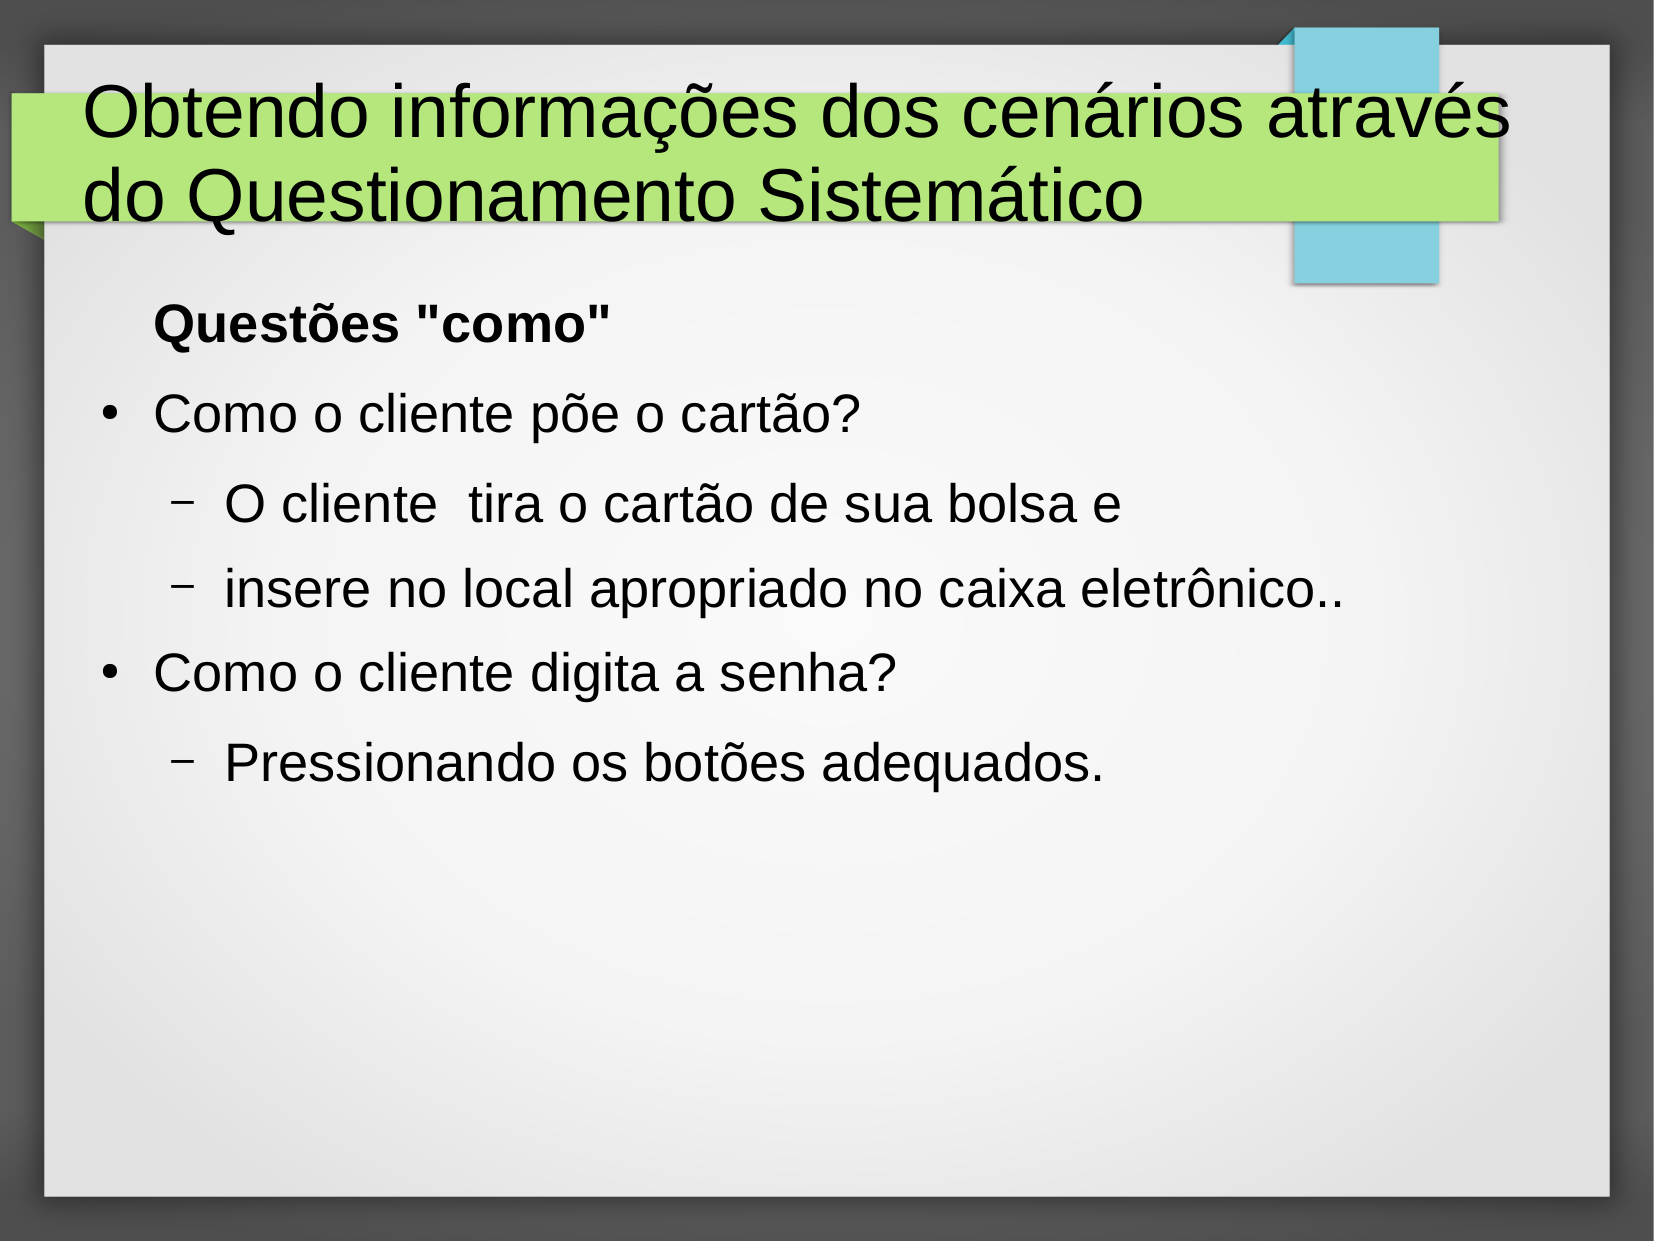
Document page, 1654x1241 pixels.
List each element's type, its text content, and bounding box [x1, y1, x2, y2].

title Obtendo informações dos cenários através do Questionamento Sistemático [82, 69, 1583, 238]
list Questões "como" Como o cliente põe o cartão? O cliente tira o cartão de sua bolsa e insere no local apropriado no caixa eletrônico.. Como o cliente digita a senha? Pressionando os botões adequados. [82, 293, 1571, 1145]
picture [0, 0, 1654, 1241]
